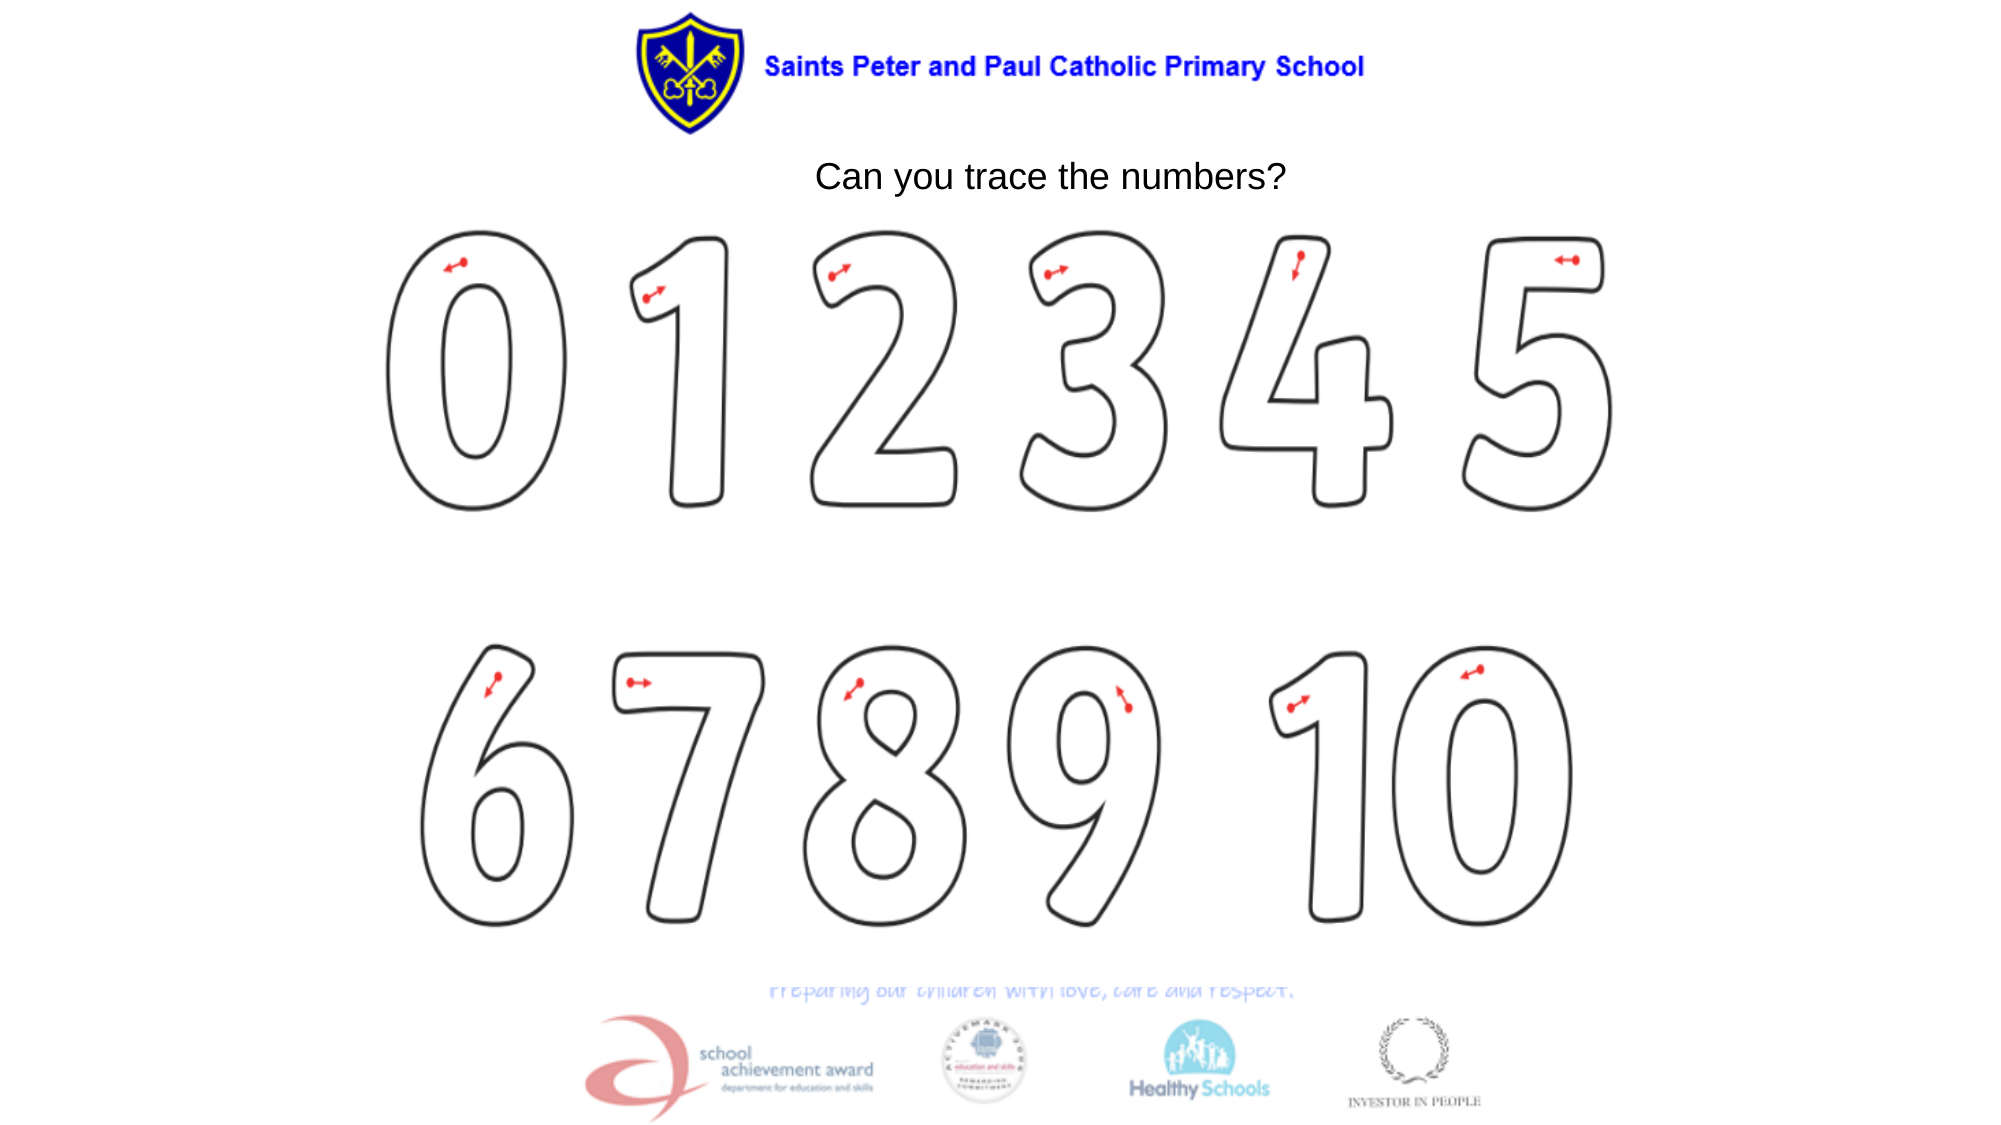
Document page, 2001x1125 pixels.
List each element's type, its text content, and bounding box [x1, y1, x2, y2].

picture [629, 0, 1374, 136]
text_box Can you trace the numbers? [800, 144, 1302, 204]
picture [360, 194, 1642, 1125]
